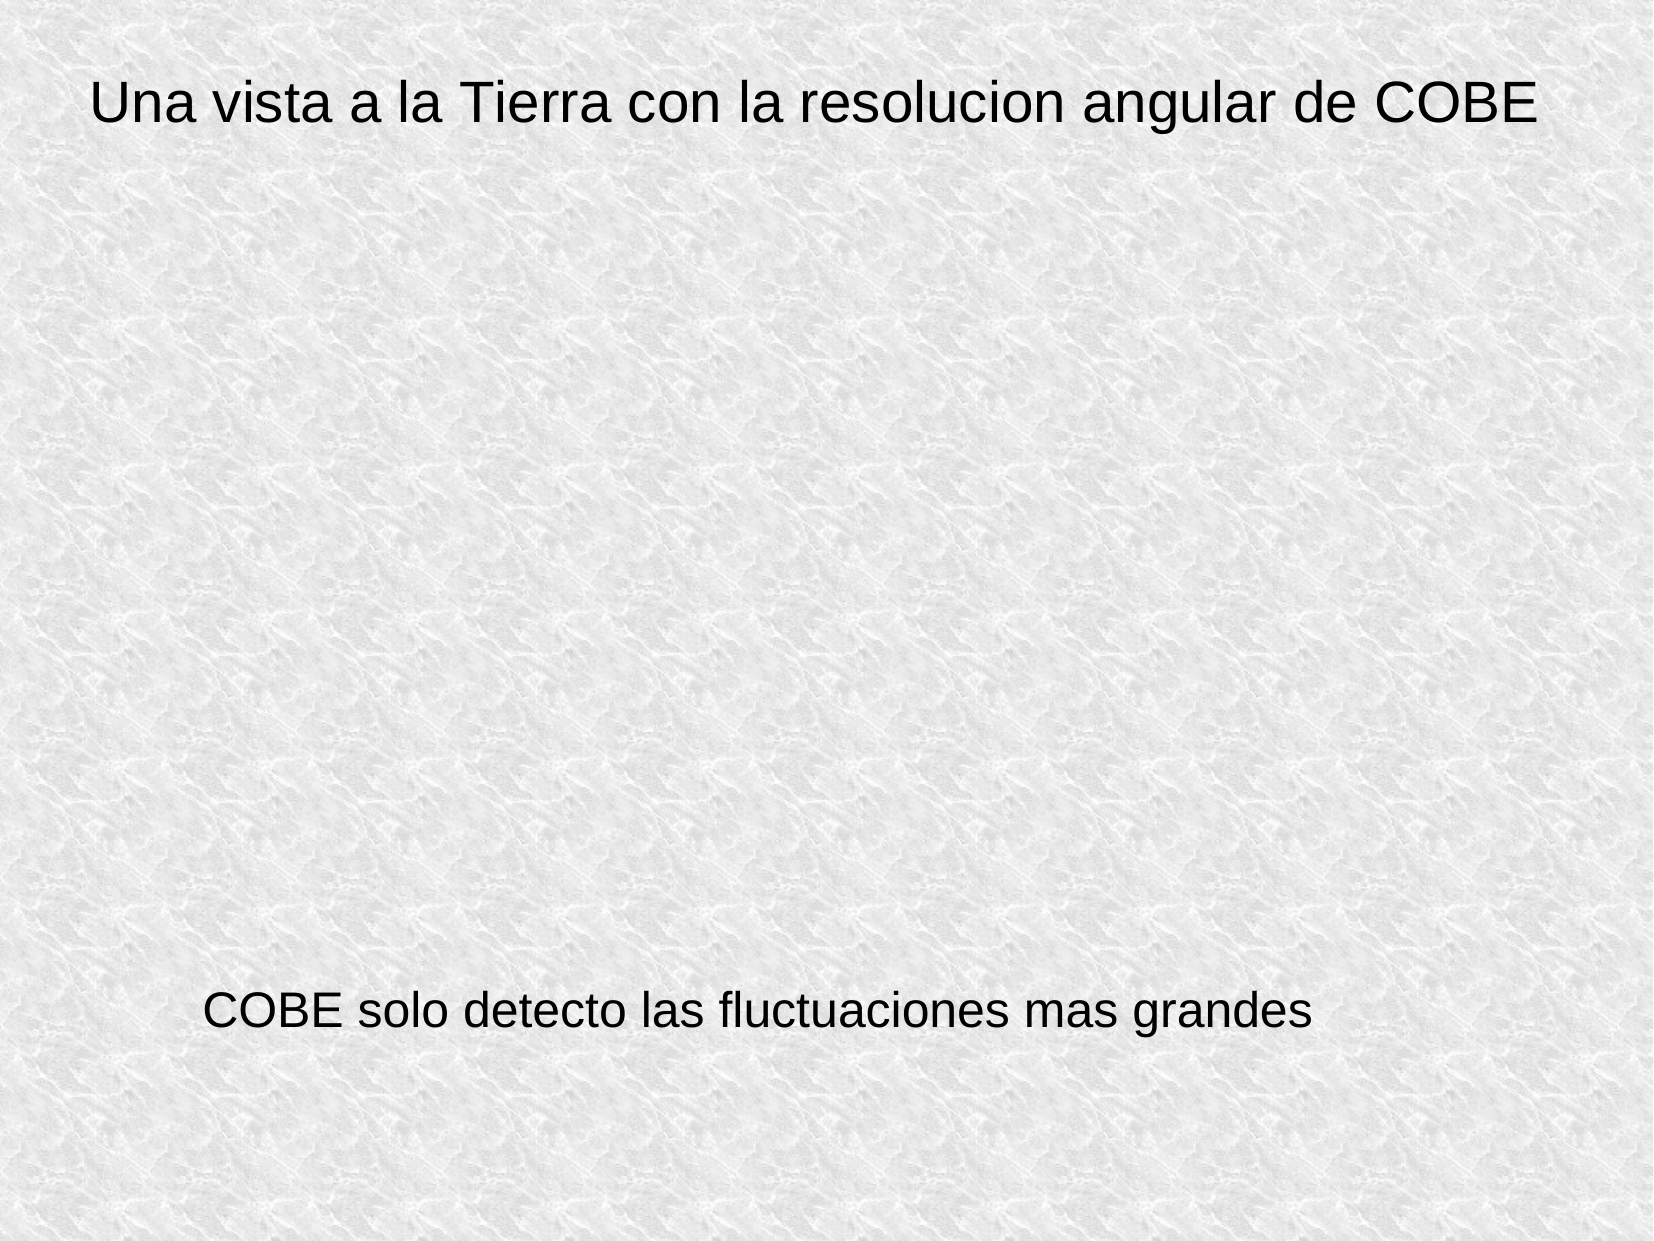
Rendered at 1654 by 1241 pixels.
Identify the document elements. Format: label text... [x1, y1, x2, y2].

text_box COBE solo detecto las fluctuaciones mas grandes [187, 975, 1329, 1052]
picture [0, 0, 1654, 1241]
text_box Una vista a la Tierra con la resolucion angular de COBE [75, 62, 1556, 151]
